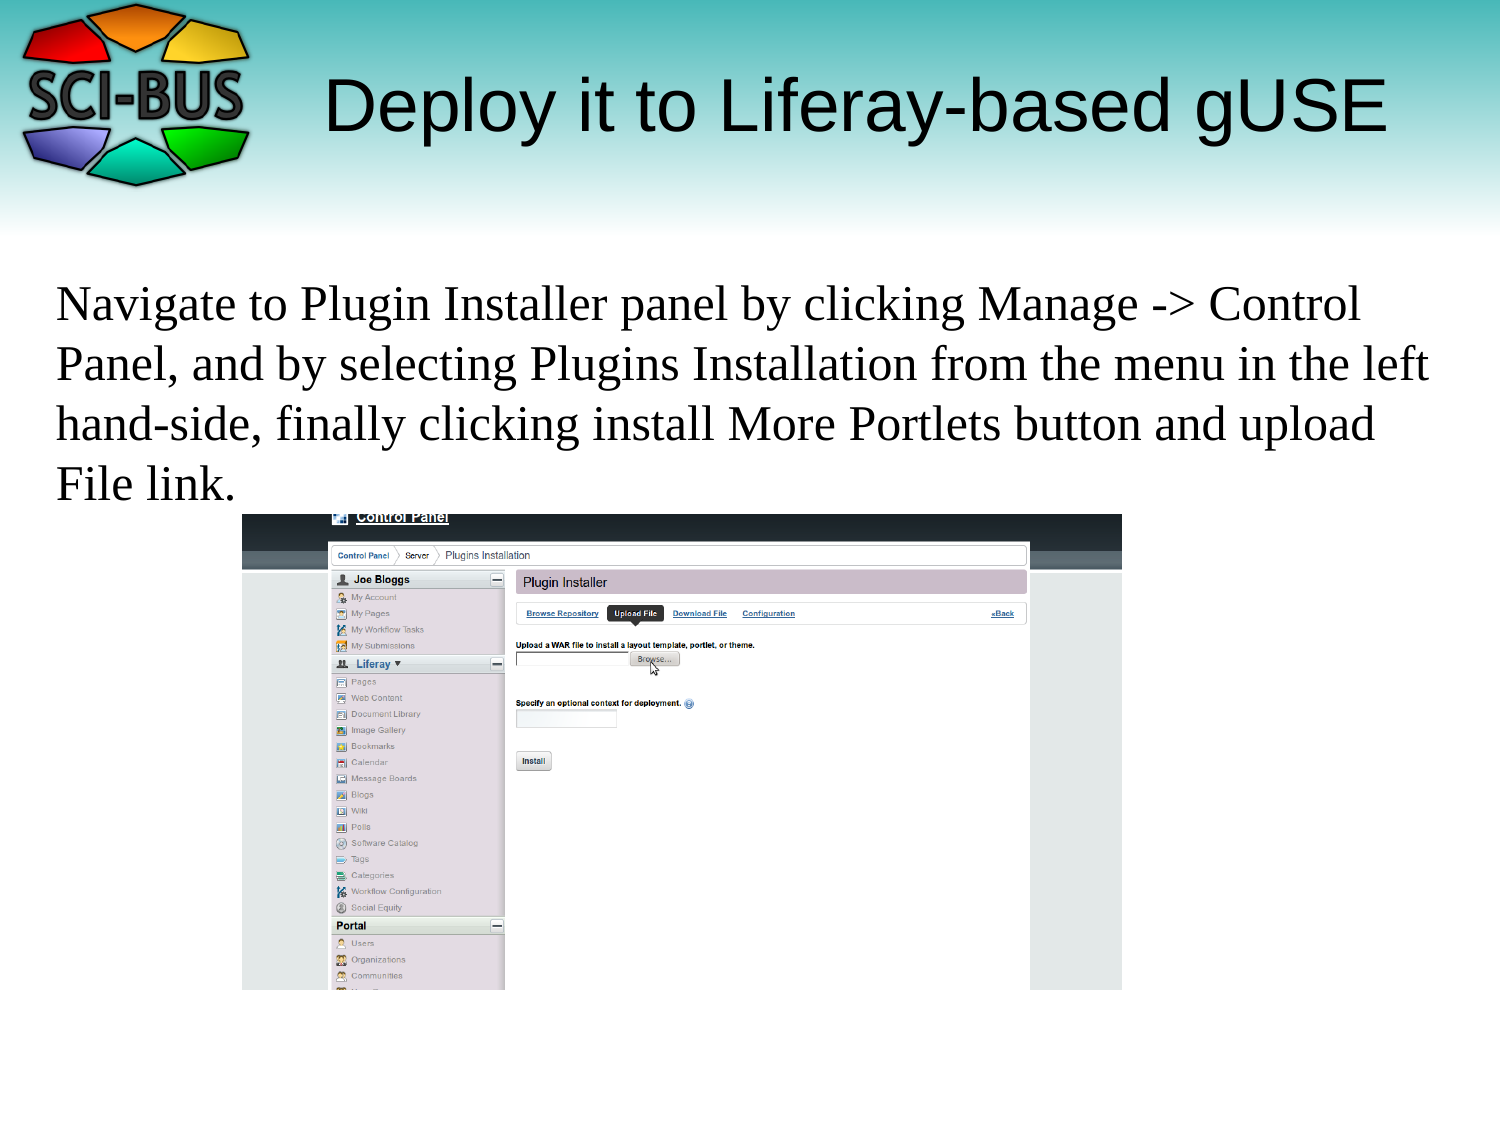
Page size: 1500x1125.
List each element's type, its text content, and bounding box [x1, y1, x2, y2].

title Deploy it to Liferay-based gUSE [289, 0, 1425, 220]
picture [17, 0, 254, 192]
picture [242, 514, 1122, 990]
list Navigate to Plugin Installer panel by clicking Manage -> Control Panel, and by selecting Plugins Installation from the menu in the left hand-side, finally clicking install More Portlets button and upload File link. [41, 262, 1459, 1006]
